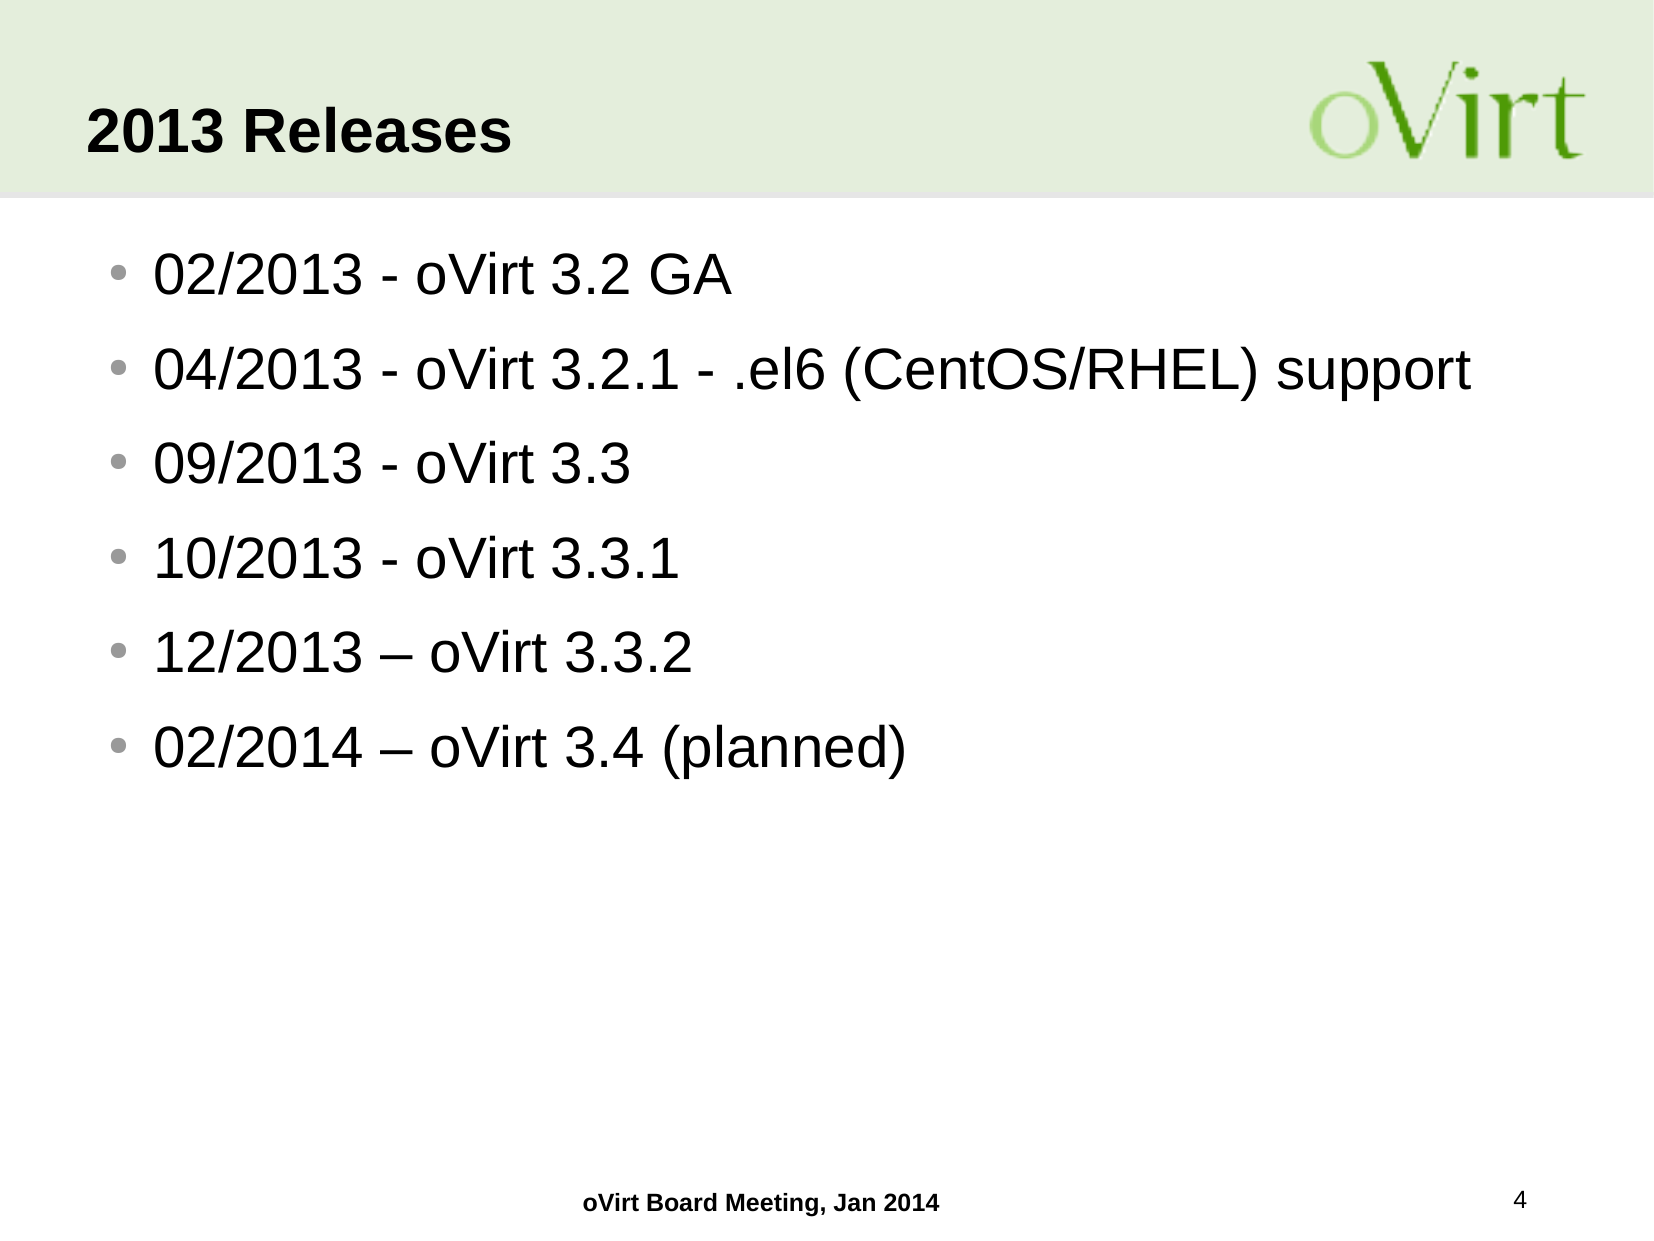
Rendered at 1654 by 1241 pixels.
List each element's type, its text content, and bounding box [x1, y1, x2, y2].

title 2013 Releases [86, 36, 1307, 225]
picture [1307, 36, 1613, 180]
list 02/2013 - oVirt 3.2 GA 04/2013 - oVirt 3.2.1 - .el6 (CentOS/RHEL) support 09/2013 - oVirt 3.3 10/2013 - oVirt 3.3.1 12/2013 – oVirt 3.3.2 02/2014 – oVirt 3.4 (planned) [93, 241, 1582, 932]
